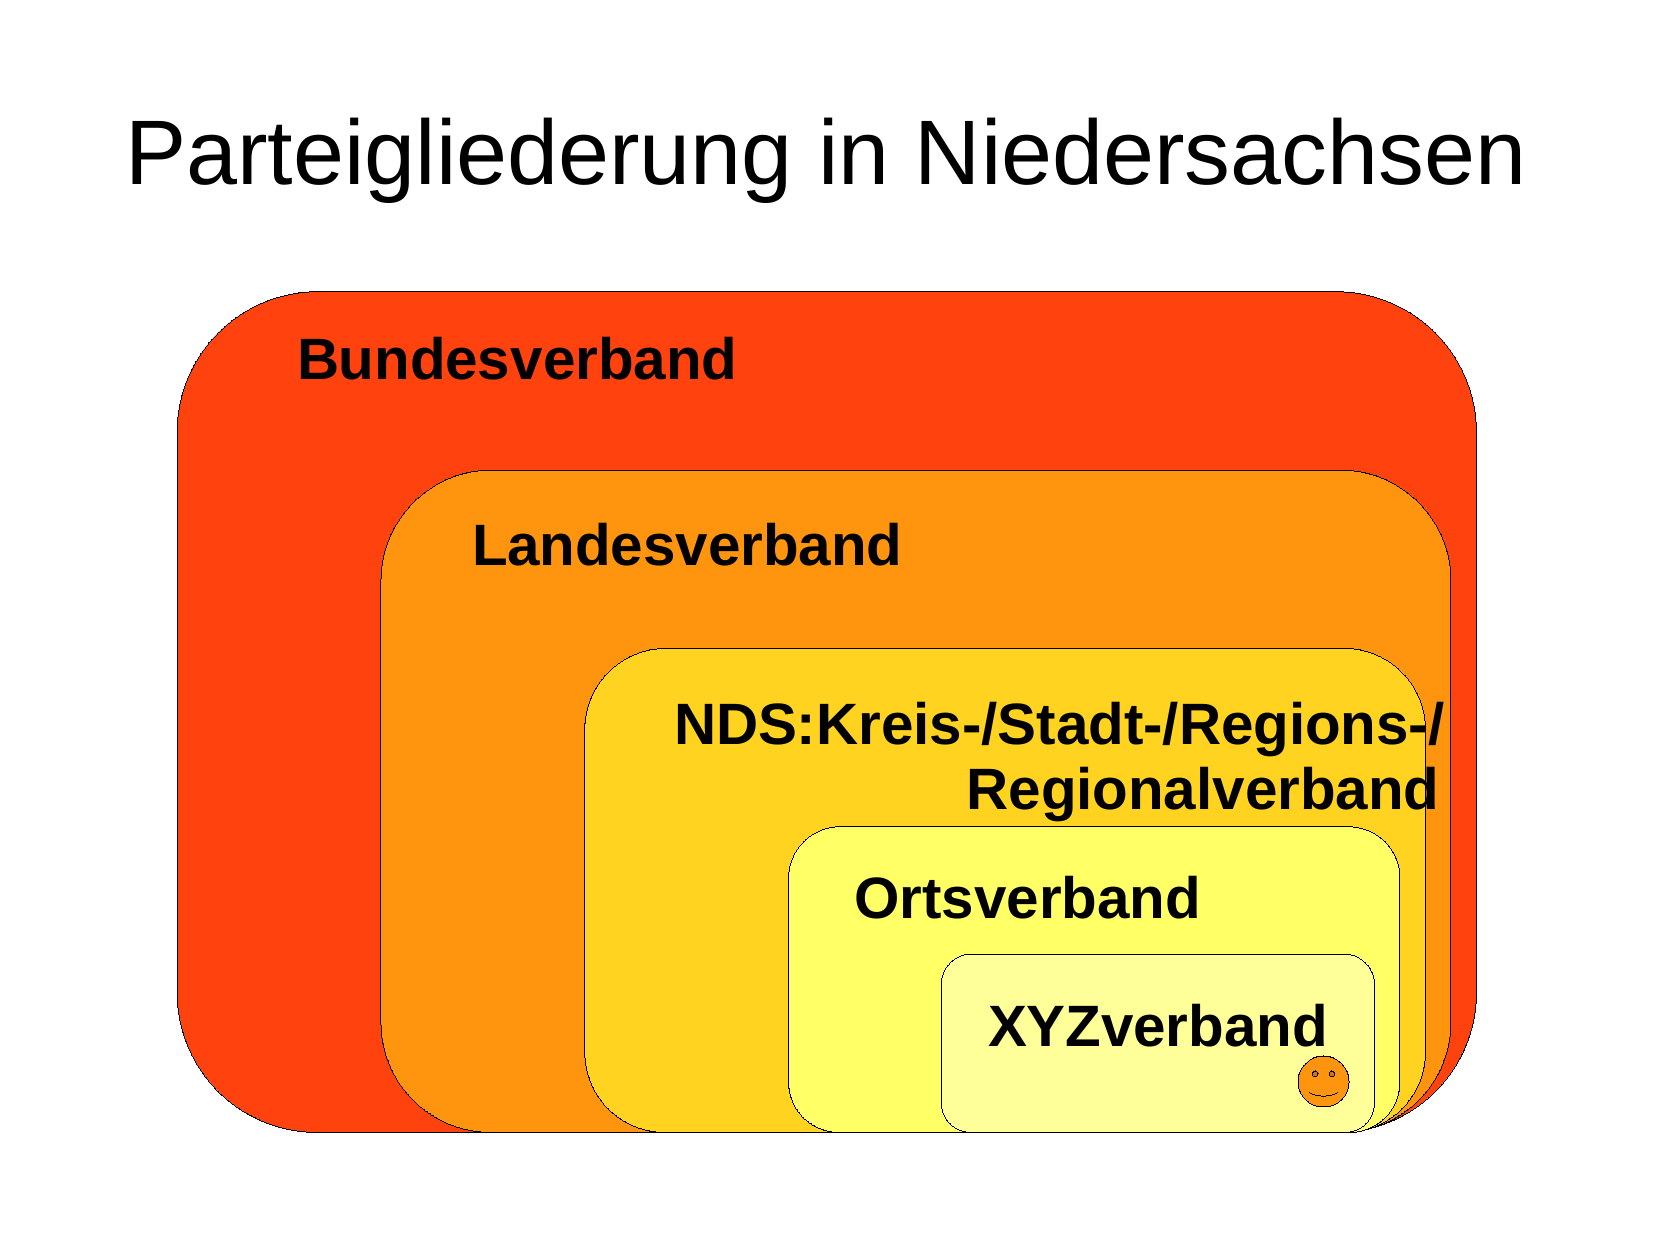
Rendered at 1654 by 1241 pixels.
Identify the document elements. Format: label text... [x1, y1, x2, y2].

title Parteigliederung in Niedersachsen [82, 49, 1571, 257]
text_box Bundesverband [282, 319, 753, 401]
text_box Ortsverband [839, 858, 1216, 940]
text_box XYZverband [973, 985, 1343, 1068]
text_box Landesverband [457, 505, 918, 588]
text_box NDS:Kreis-/Stadt-/Regions-/ Regionalverband [659, 683, 1461, 832]
text_box [177, 291, 1477, 1133]
